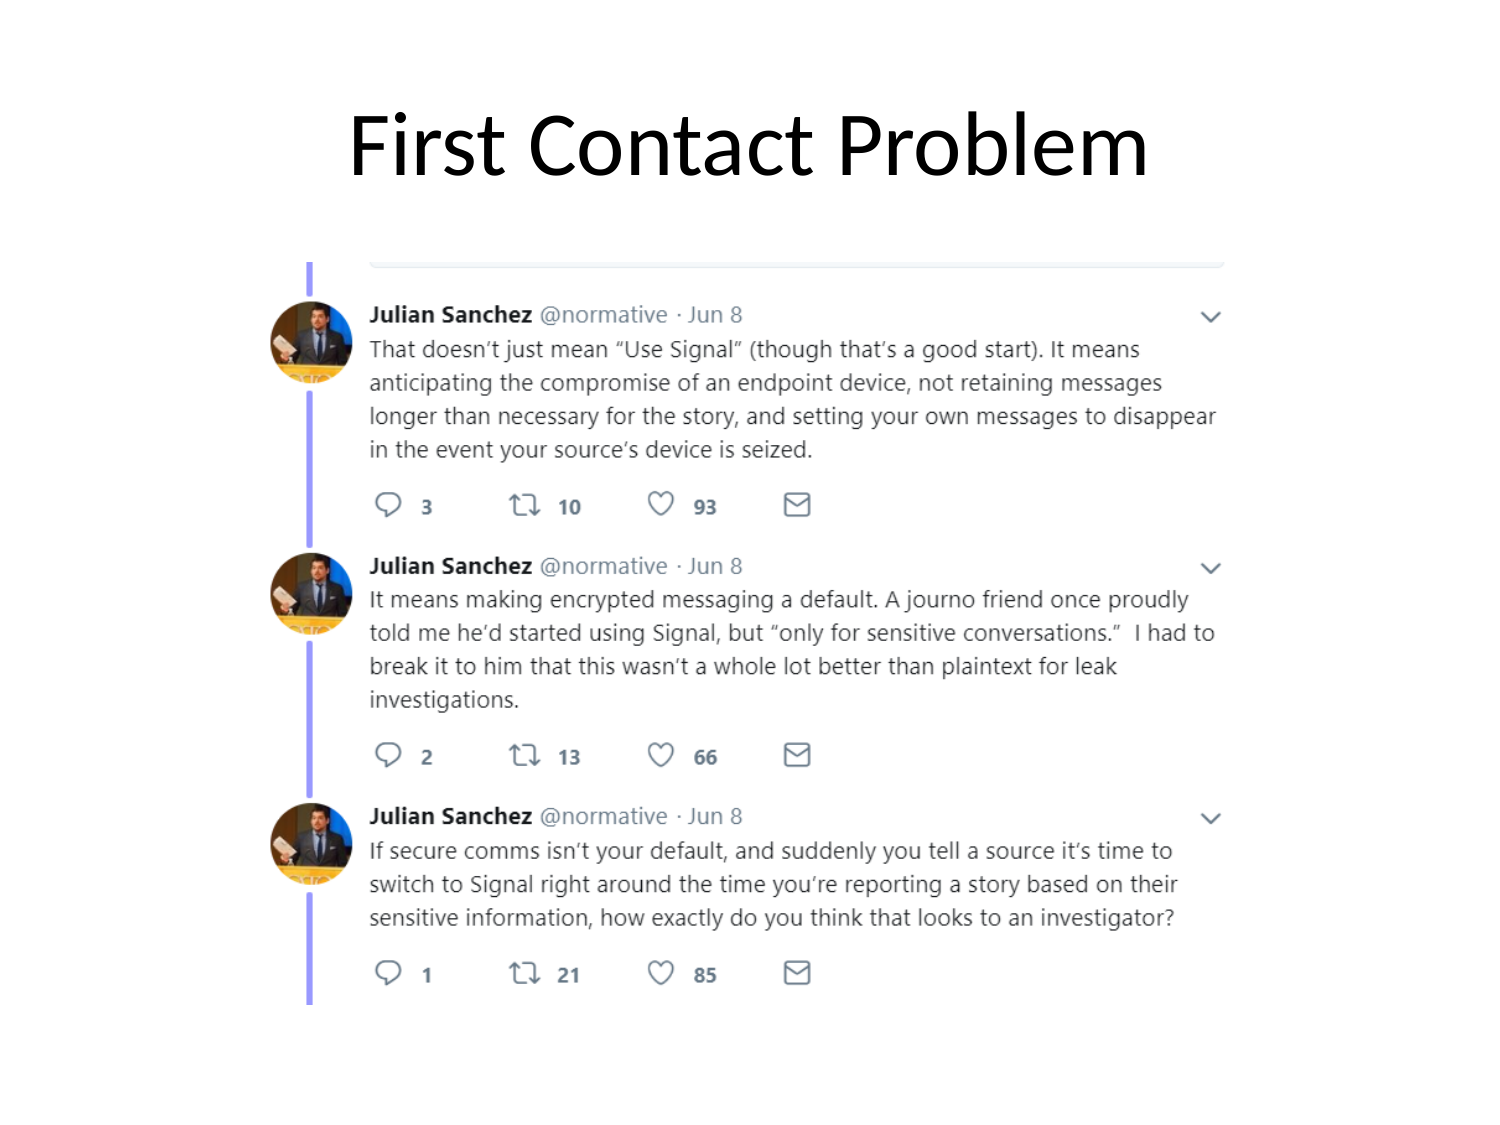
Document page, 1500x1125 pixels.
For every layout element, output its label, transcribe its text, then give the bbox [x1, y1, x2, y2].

title First Contact Problem [75, 45, 1426, 233]
picture [257, 262, 1243, 1005]
